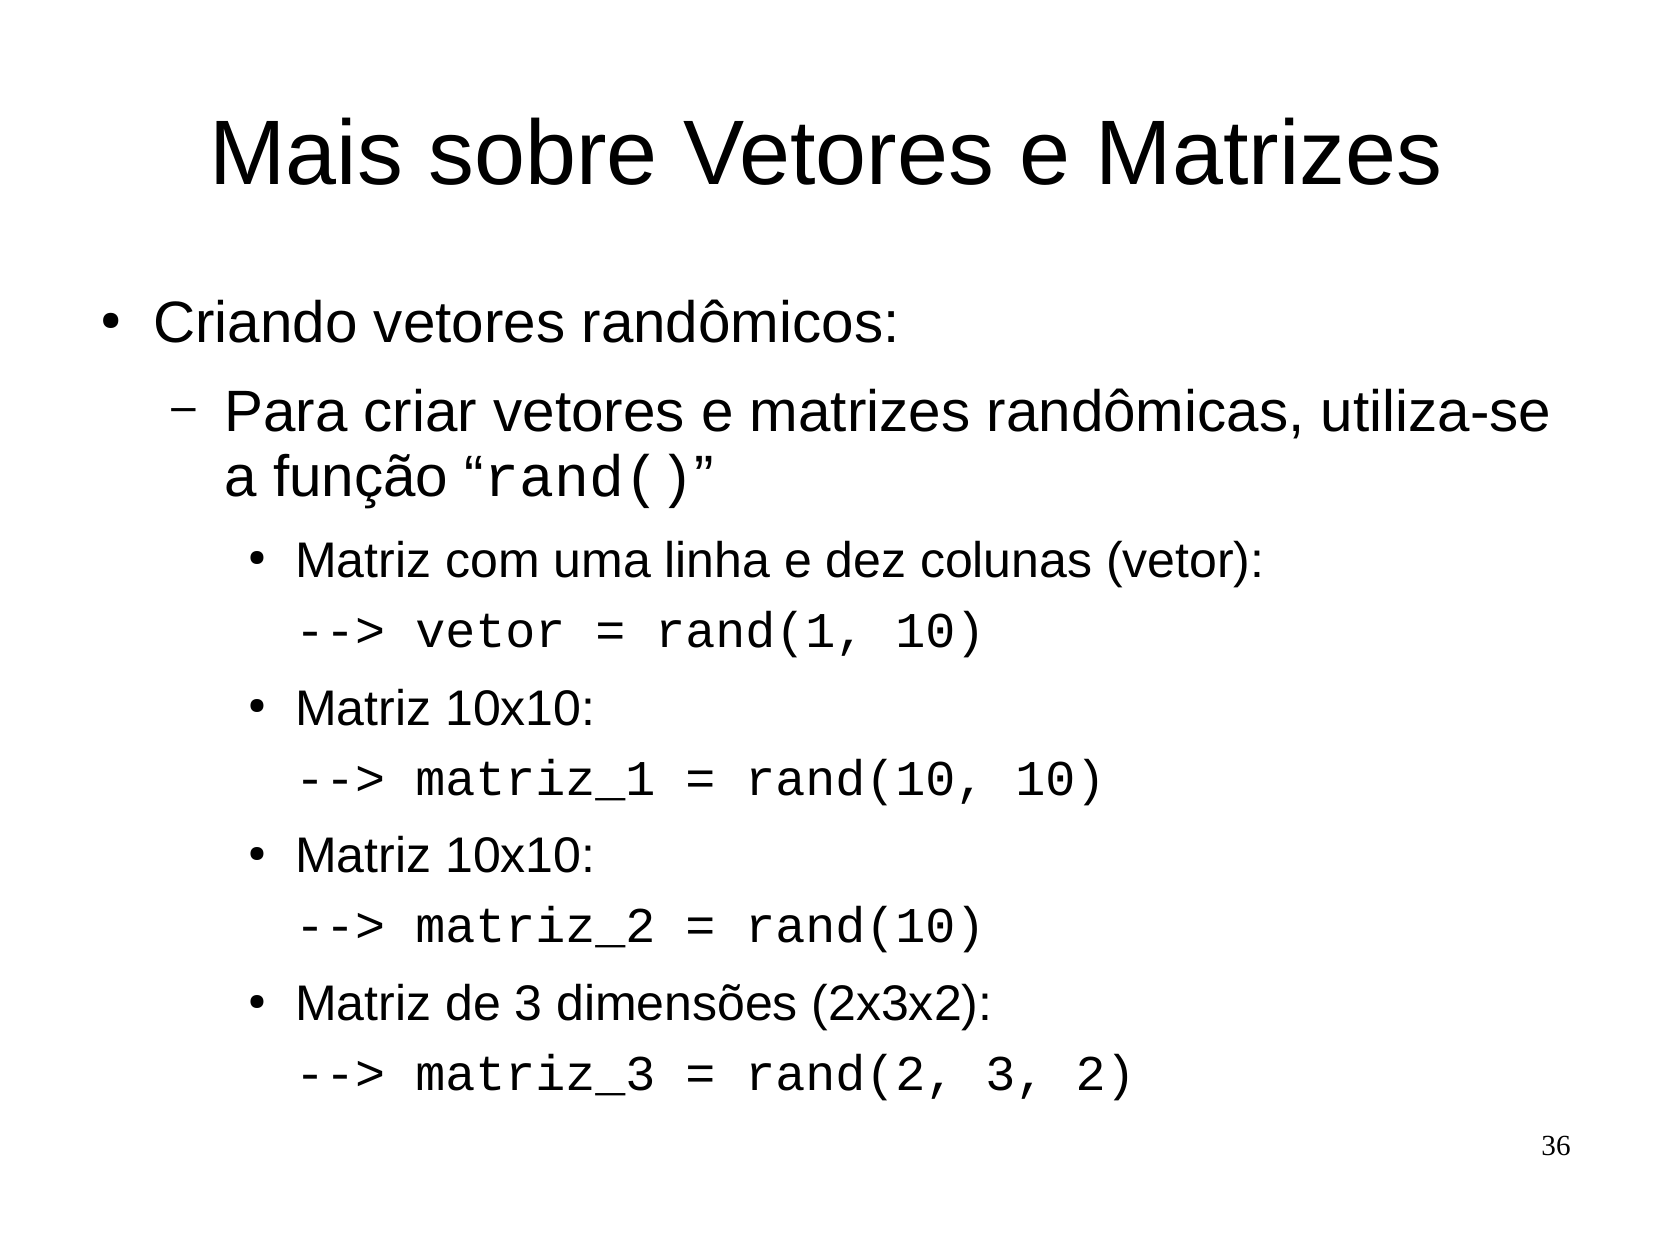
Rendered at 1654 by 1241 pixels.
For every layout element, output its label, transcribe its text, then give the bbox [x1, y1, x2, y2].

title Mais sobre Vetores e Matrizes [82, 49, 1571, 257]
list Criando vetores randômicos: Para criar vetores e matrizes randômicas, utiliza-se a função “rand()” Matriz com uma linha e dez colunas (vetor): --> vetor = rand(1, 10) Matriz 10x10: --> matriz_1 = rand(10, 10) Matriz 10x10: --> matriz_2 = rand(10) Matriz de 3 dimensões (2x3x2): --> matriz_3 = rand(2, 3, 2) [82, 290, 1571, 1123]
